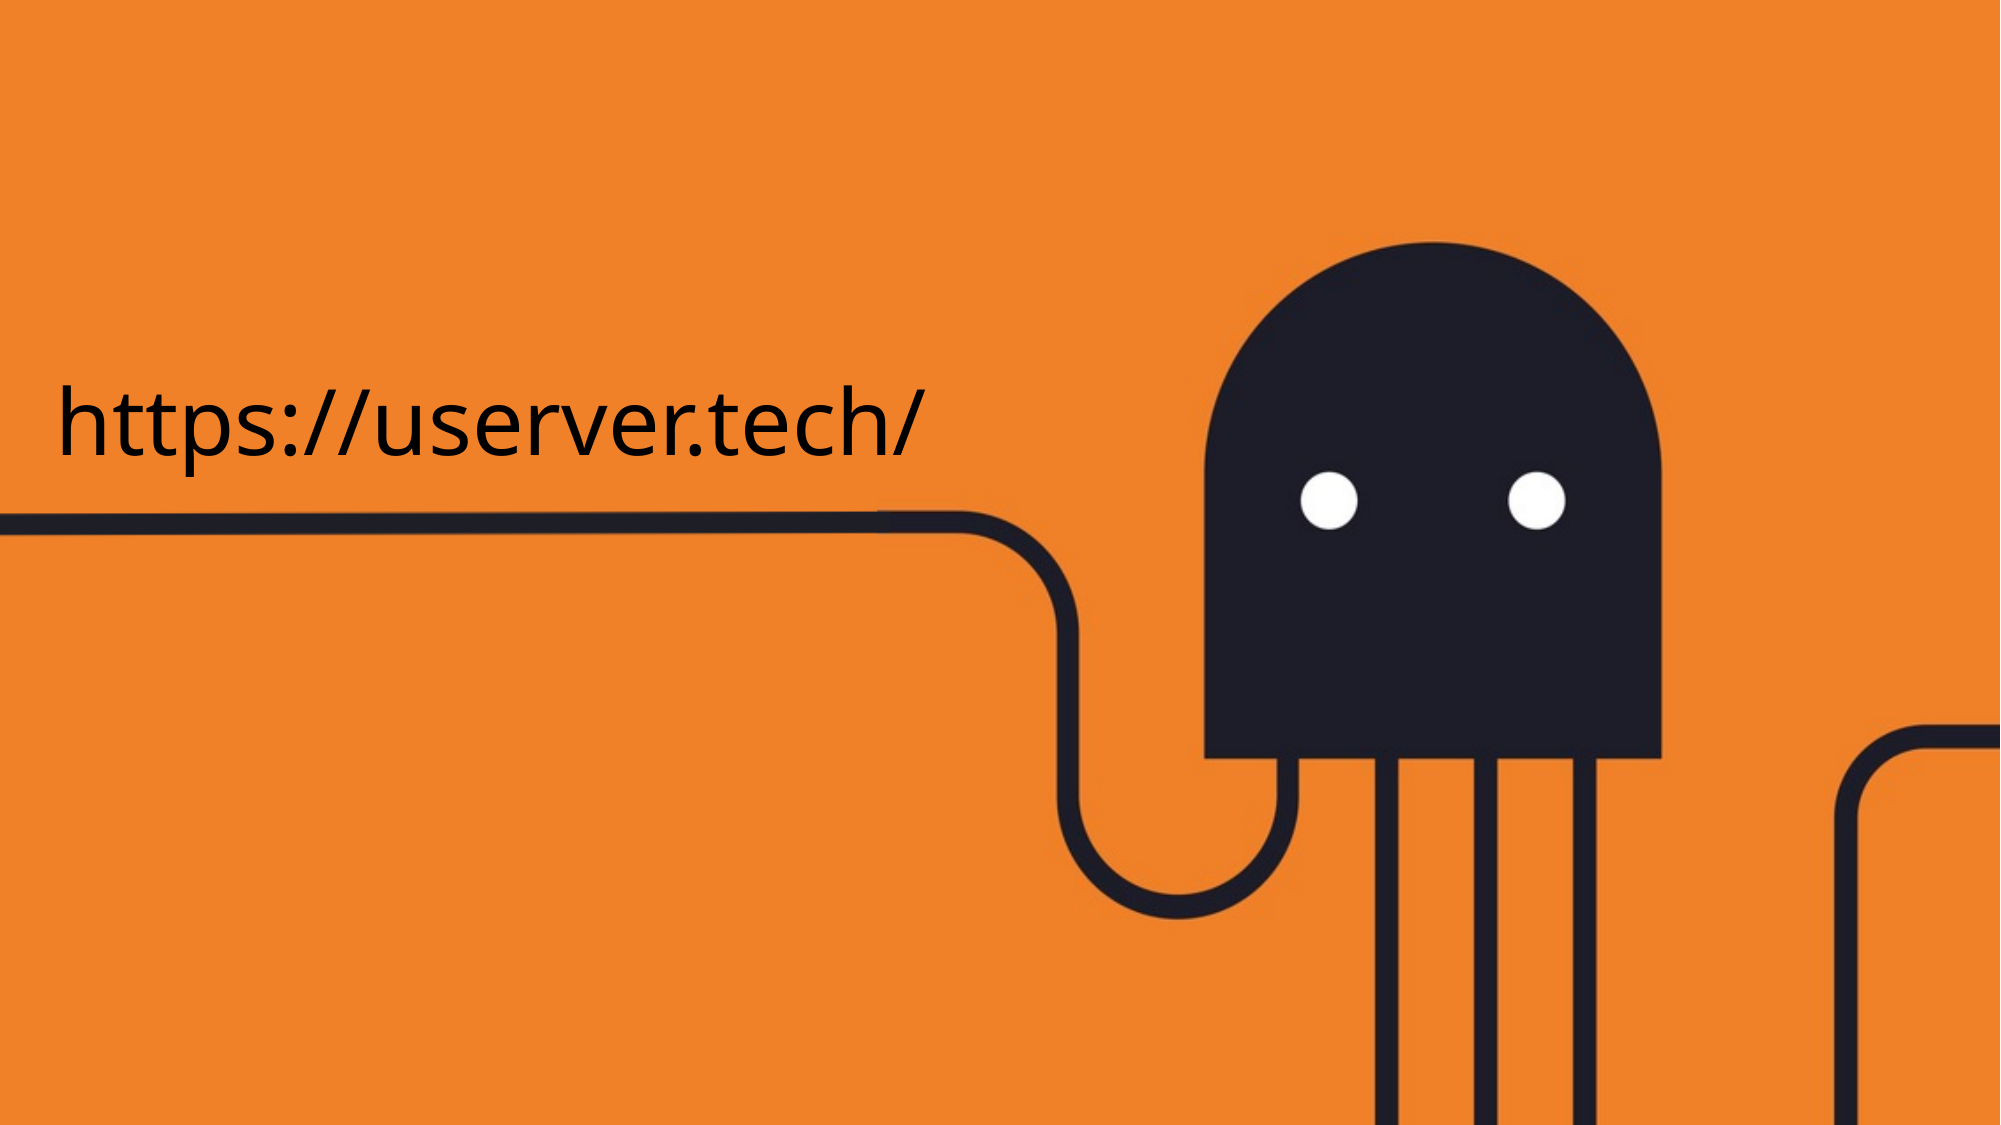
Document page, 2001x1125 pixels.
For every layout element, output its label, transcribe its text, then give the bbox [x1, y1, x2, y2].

list https://userver.tech/ [0, 356, 1050, 514]
picture [0, 0, 2000, 1125]
